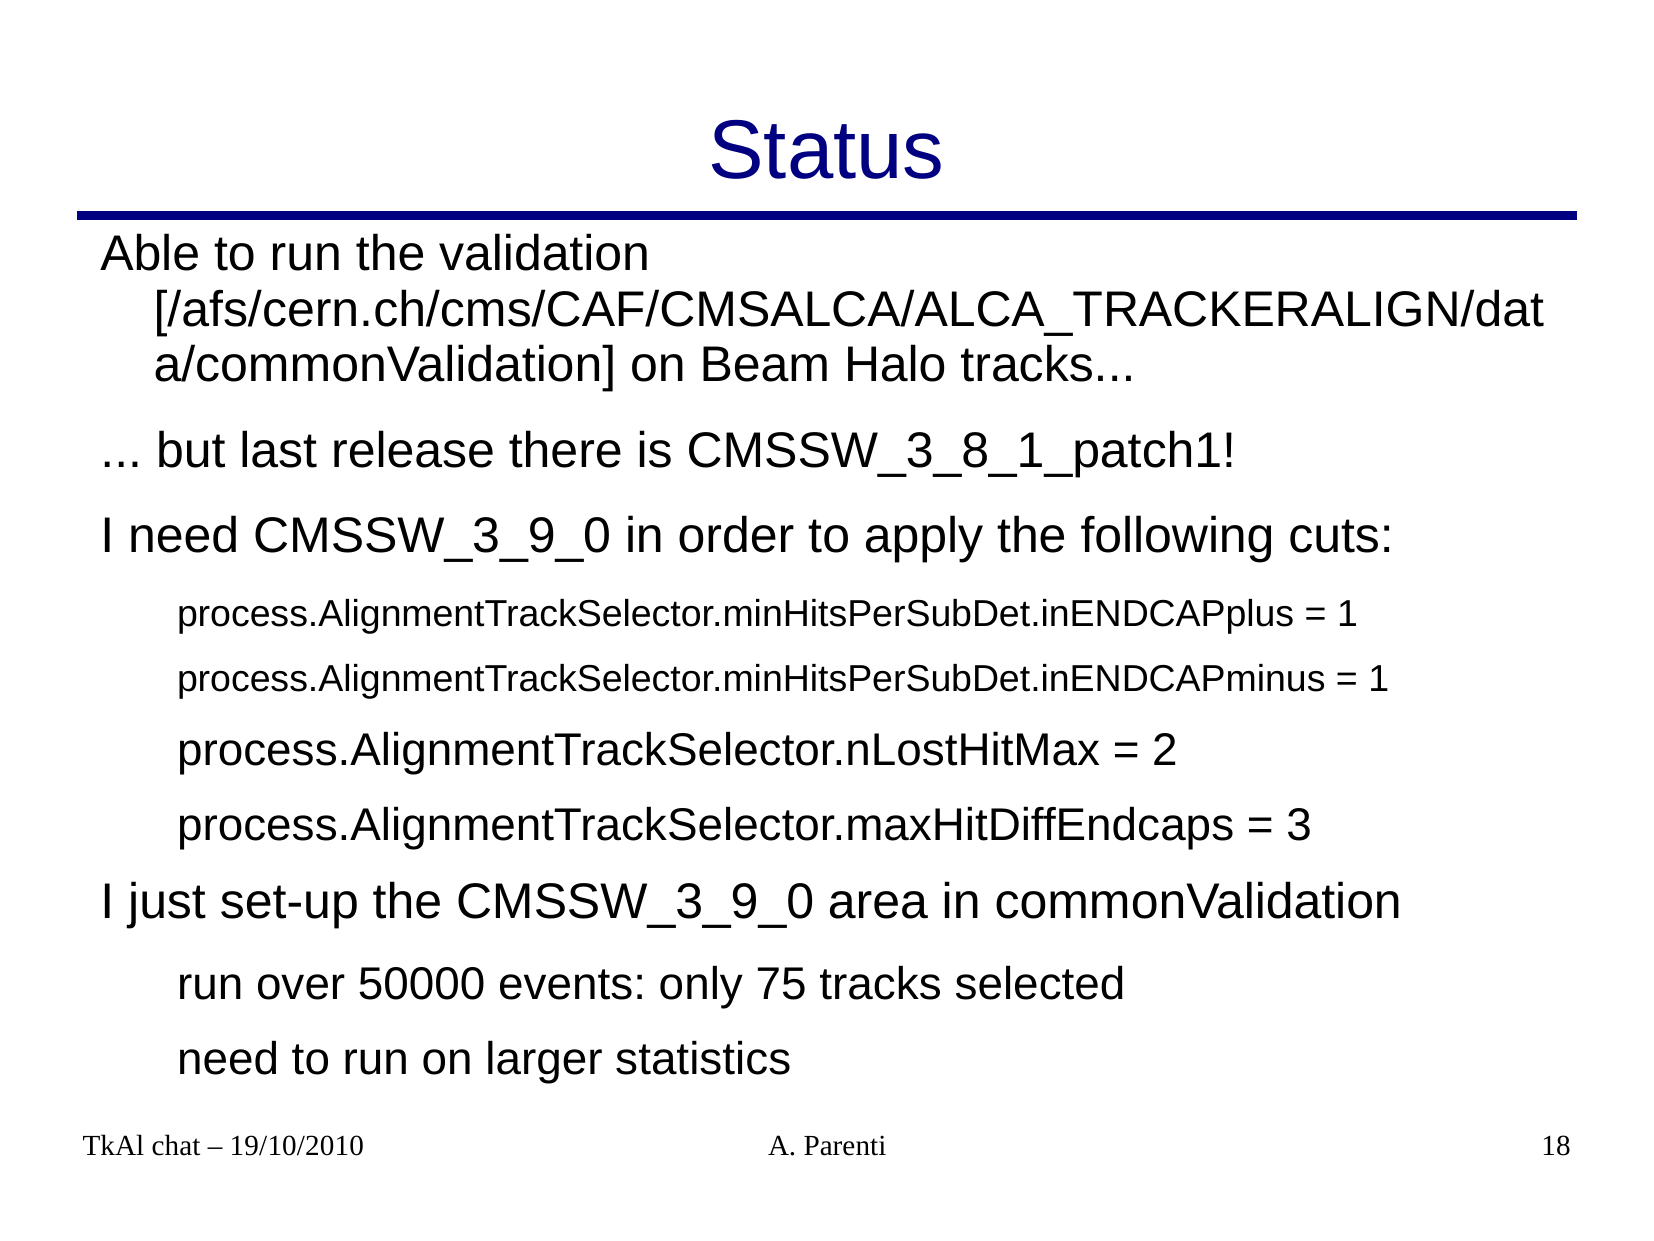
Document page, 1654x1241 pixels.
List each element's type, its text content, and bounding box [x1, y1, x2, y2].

title Status [82, 75, 1571, 225]
list Able to run the validation [/afs/cern.ch/cms/CAF/CMSALCA/ALCA_TRACKERALIGN/data/commonValidation] on Beam Halo tracks... ... but last release there is CMSSW_3_8_1_patch1! I need CMSSW_3_9_0 in order to apply the following cuts: process.AlignmentTrackSelector.minHitsPerSubDet.inENDCAPplus = 1 process.AlignmentTrackSelector.minHitsPerSubDet.inENDCAPminus = 1 process.AlignmentTrackSelector.nLostHitMax = 2 process.AlignmentTrackSelector.maxHitDiffEndcaps = 3 I just set-up the CMSSW_3_9_0 area in commonValidation run over 50000 events: only 75 tracks selected need to run on larger statistics [82, 225, 1571, 1094]
